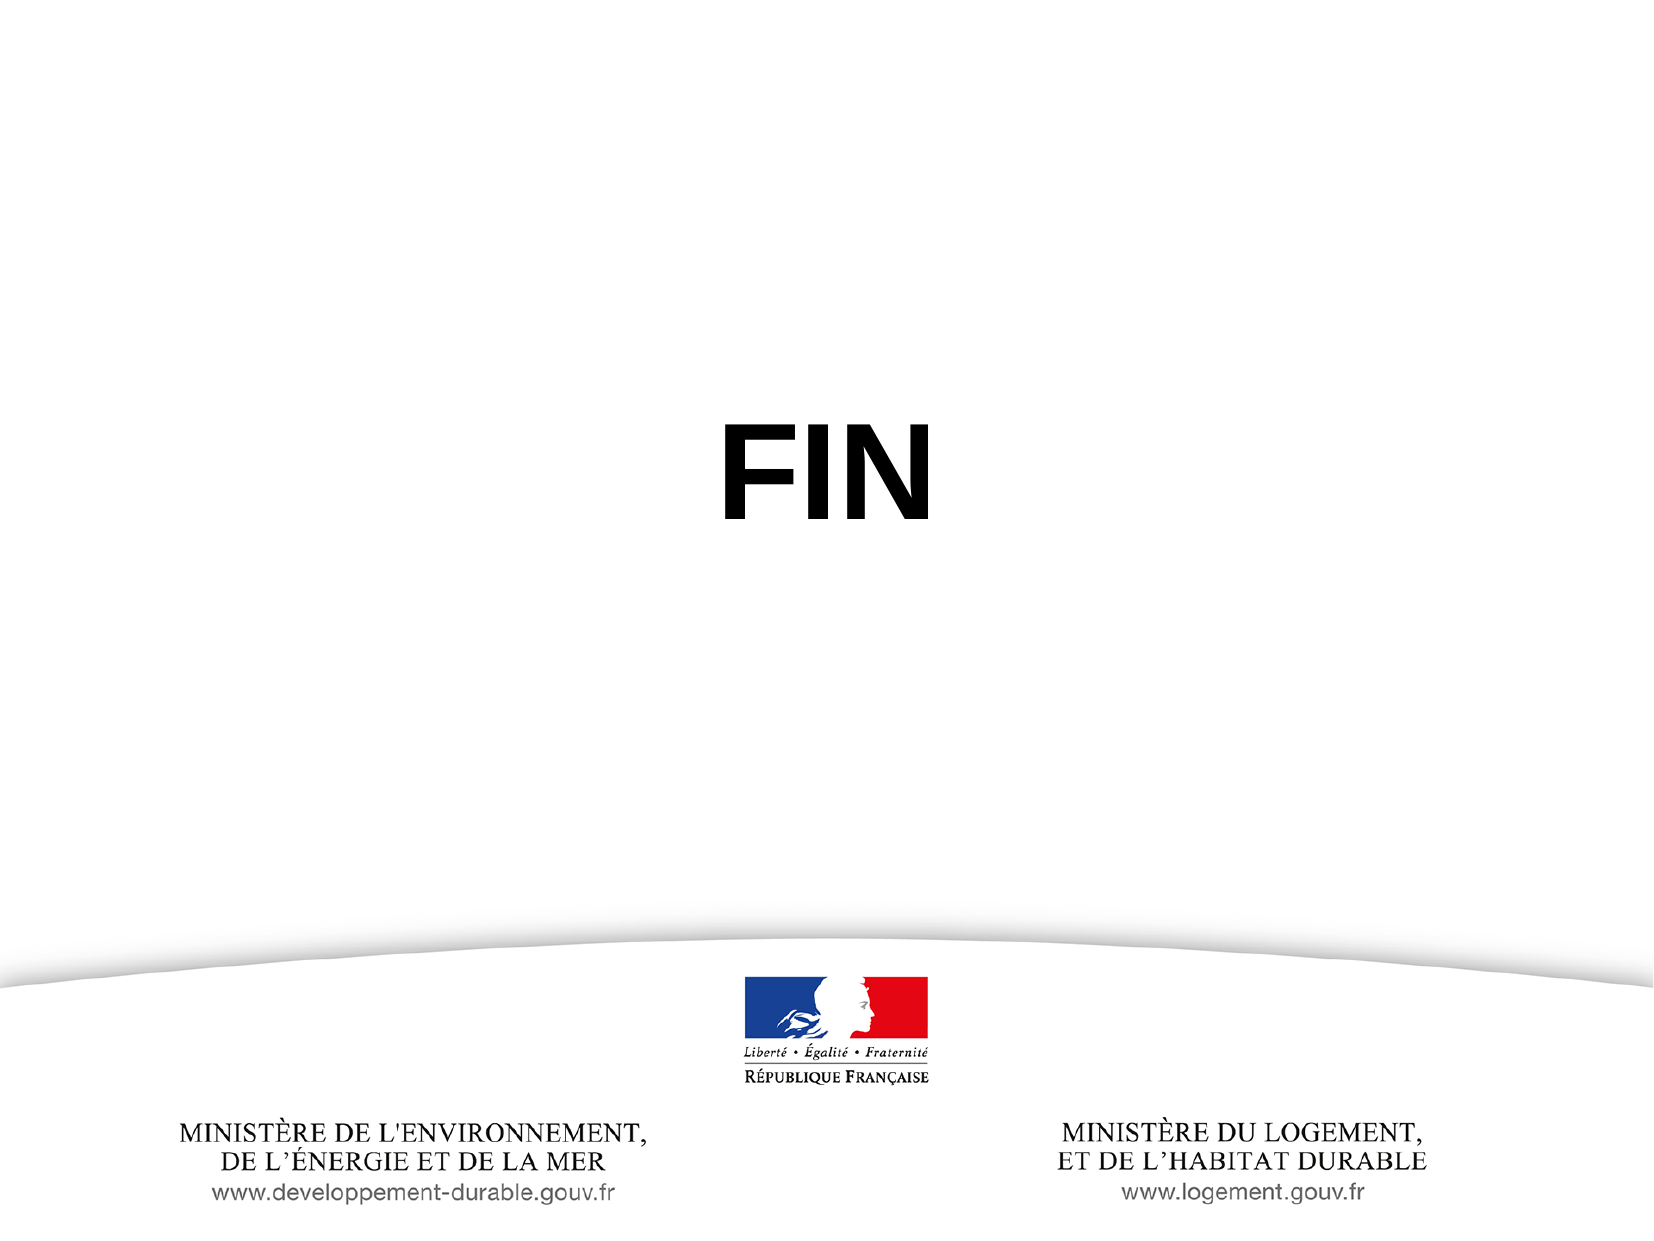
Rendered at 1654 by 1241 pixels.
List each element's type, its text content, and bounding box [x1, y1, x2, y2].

text_box FIN [701, 388, 953, 613]
picture [0, 310, 1654, 1241]
